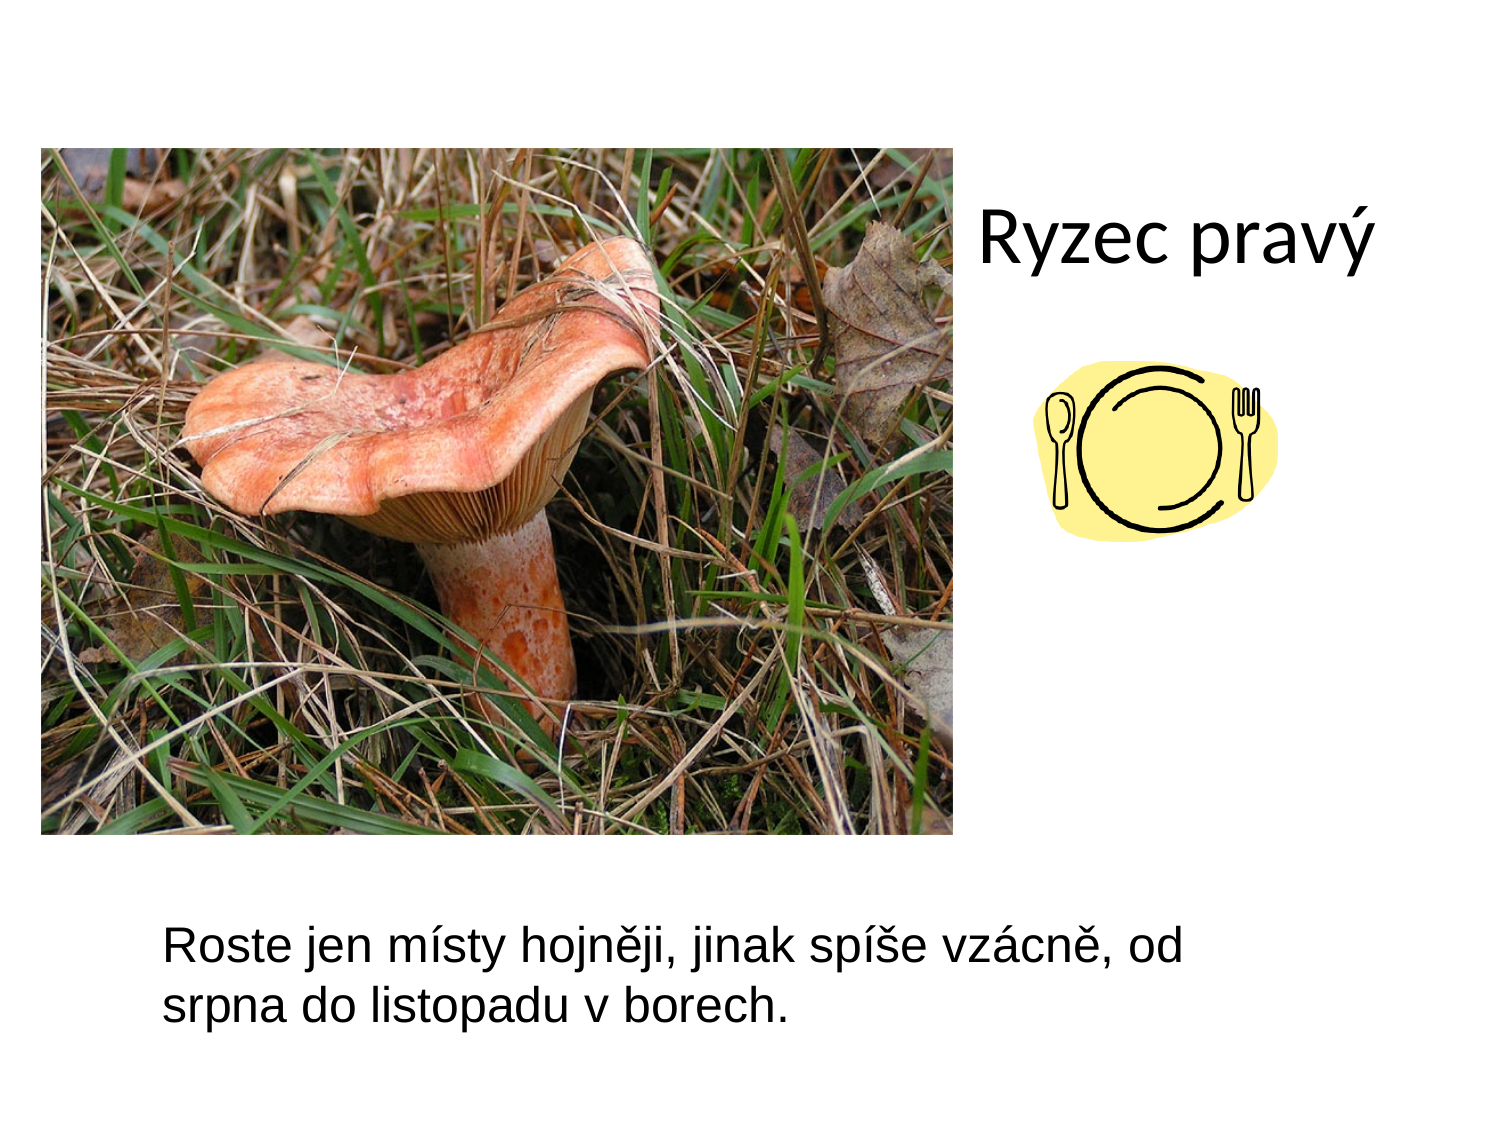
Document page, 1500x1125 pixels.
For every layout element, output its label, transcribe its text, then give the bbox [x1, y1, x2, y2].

picture [1033, 361, 1278, 542]
picture [41, 148, 953, 835]
text_box Ryzec pravý [962, 172, 1392, 289]
text_box Roste jen místy hojněji, jinak spíše vzácně, od srpna do listopadu v borech. [147, 904, 1282, 1041]
